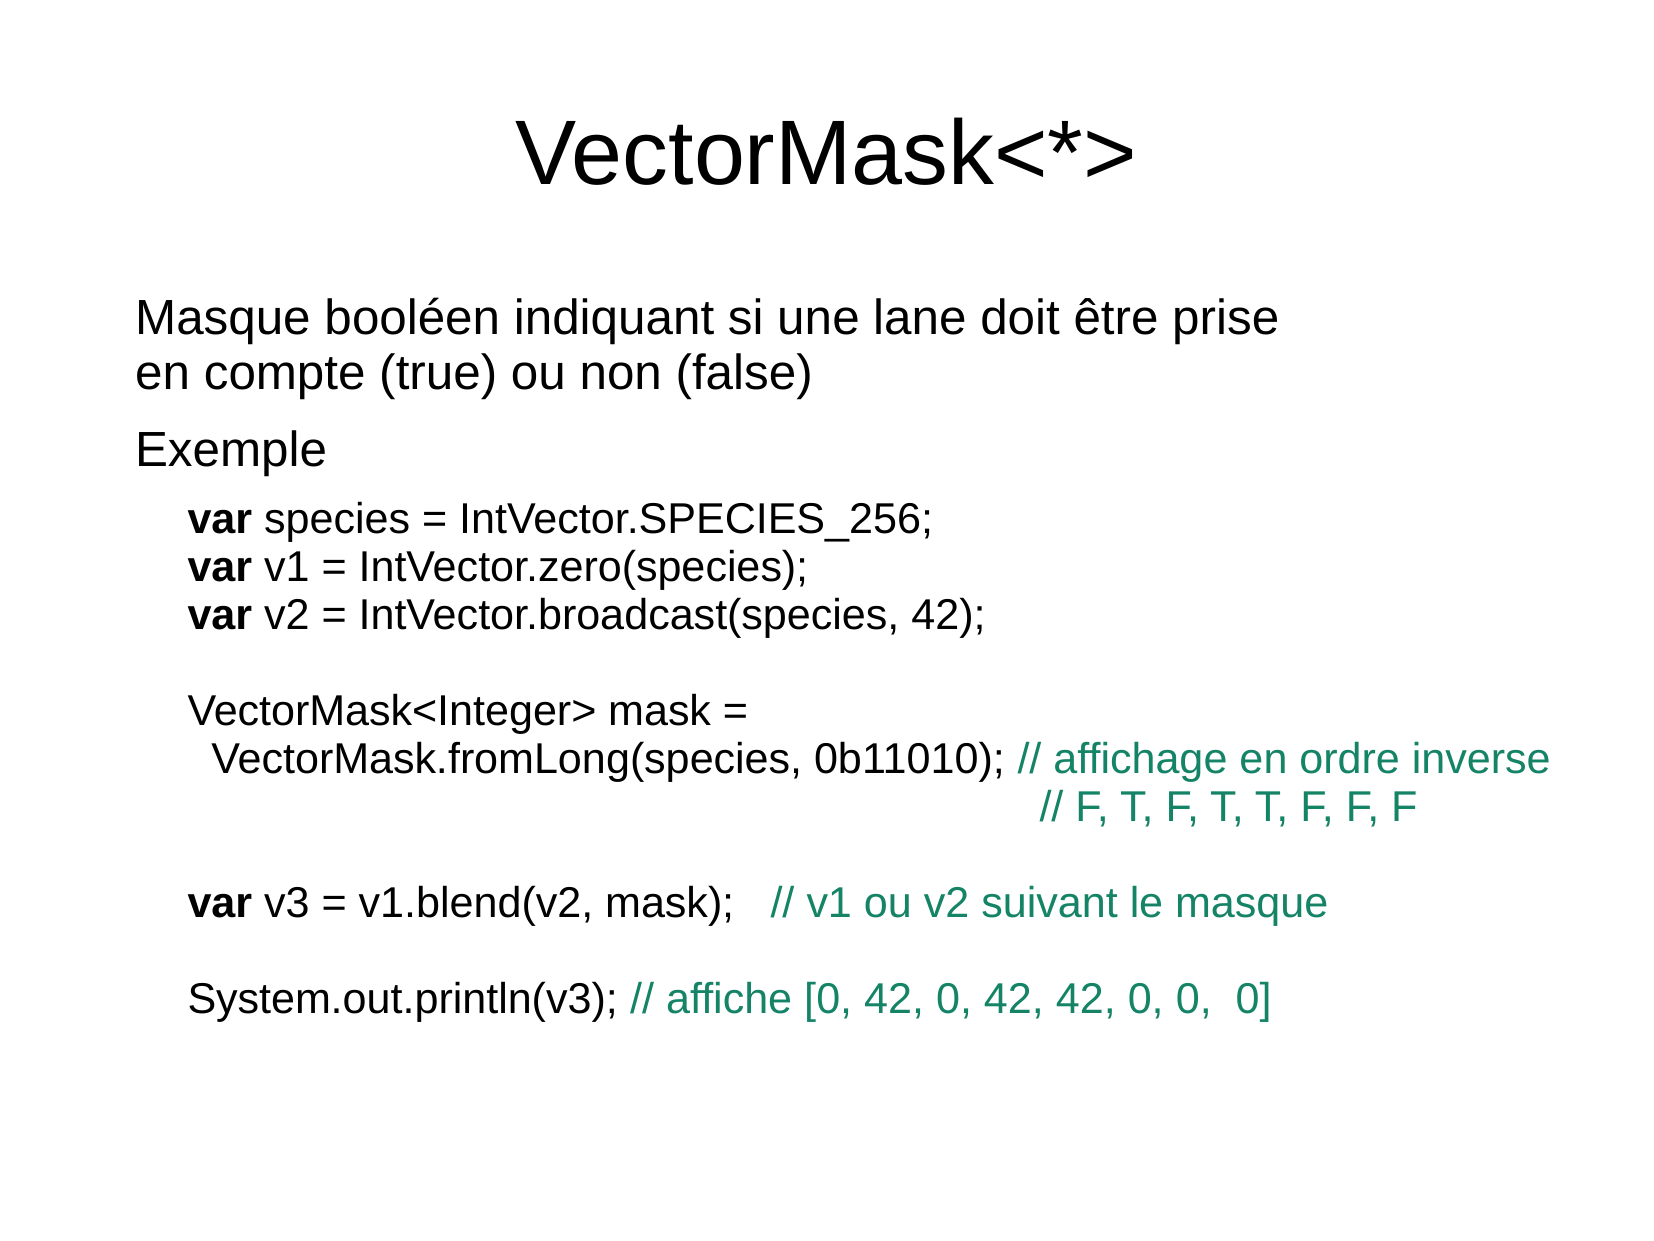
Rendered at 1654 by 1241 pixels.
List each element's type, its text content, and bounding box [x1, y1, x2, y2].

list Masque booléen indiquant si une lane doit être prise en compte (true) ou non (false) Exemple var species = IntVector.SPECIES_256; var v1 = IntVector.zero(species); var v2 = IntVector.broadcast(species, 42); VectorMask<Integer> mask = VectorMask.fromLong(species, 0b11010); // affichage en ordre inverse // F, T, F, T, T, F, F, F var v3 = v1.blend(v2, mask); // v1 ou v2 suivant le masque System.out.println(v3); // affiche [0, 42, 0, 42, 42, 0, 0, 0] [82, 290, 1571, 1141]
title VectorMask<*> [82, 49, 1571, 257]
